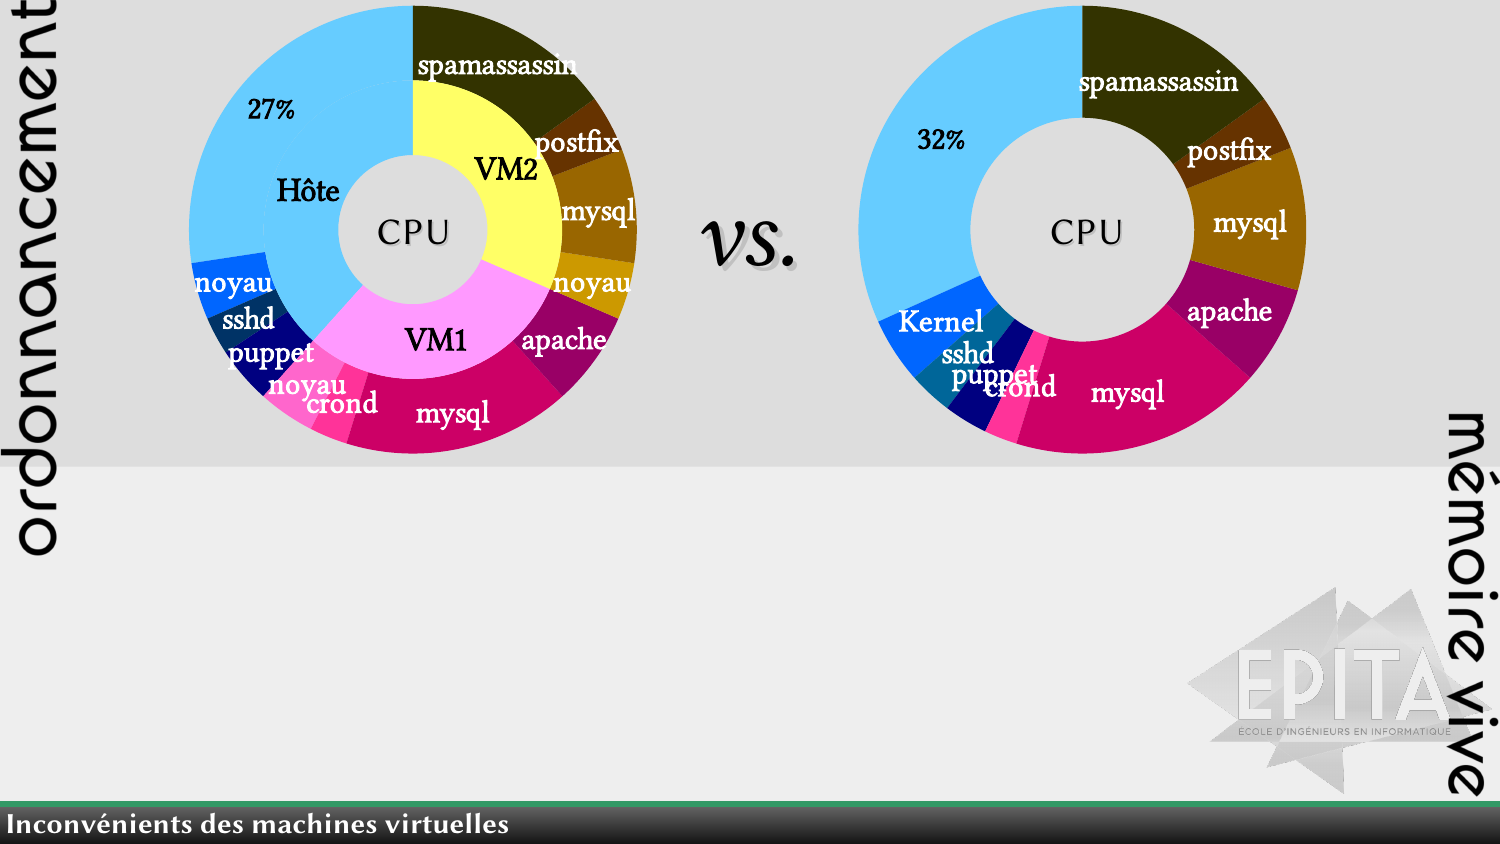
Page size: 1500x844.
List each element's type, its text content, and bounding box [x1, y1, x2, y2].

text_box CPU [376, 205, 451, 260]
text_box [57, 0, 1500, 467]
picture [0, 0, 57, 556]
picture [1187, 413, 1500, 797]
text_box vs. [693, 170, 807, 297]
chart [159, 0, 667, 463]
chart [833, 0, 1341, 463]
text_box CPU [1049, 205, 1125, 260]
title Inconvénients des machines virtuelles [5, 801, 1075, 844]
